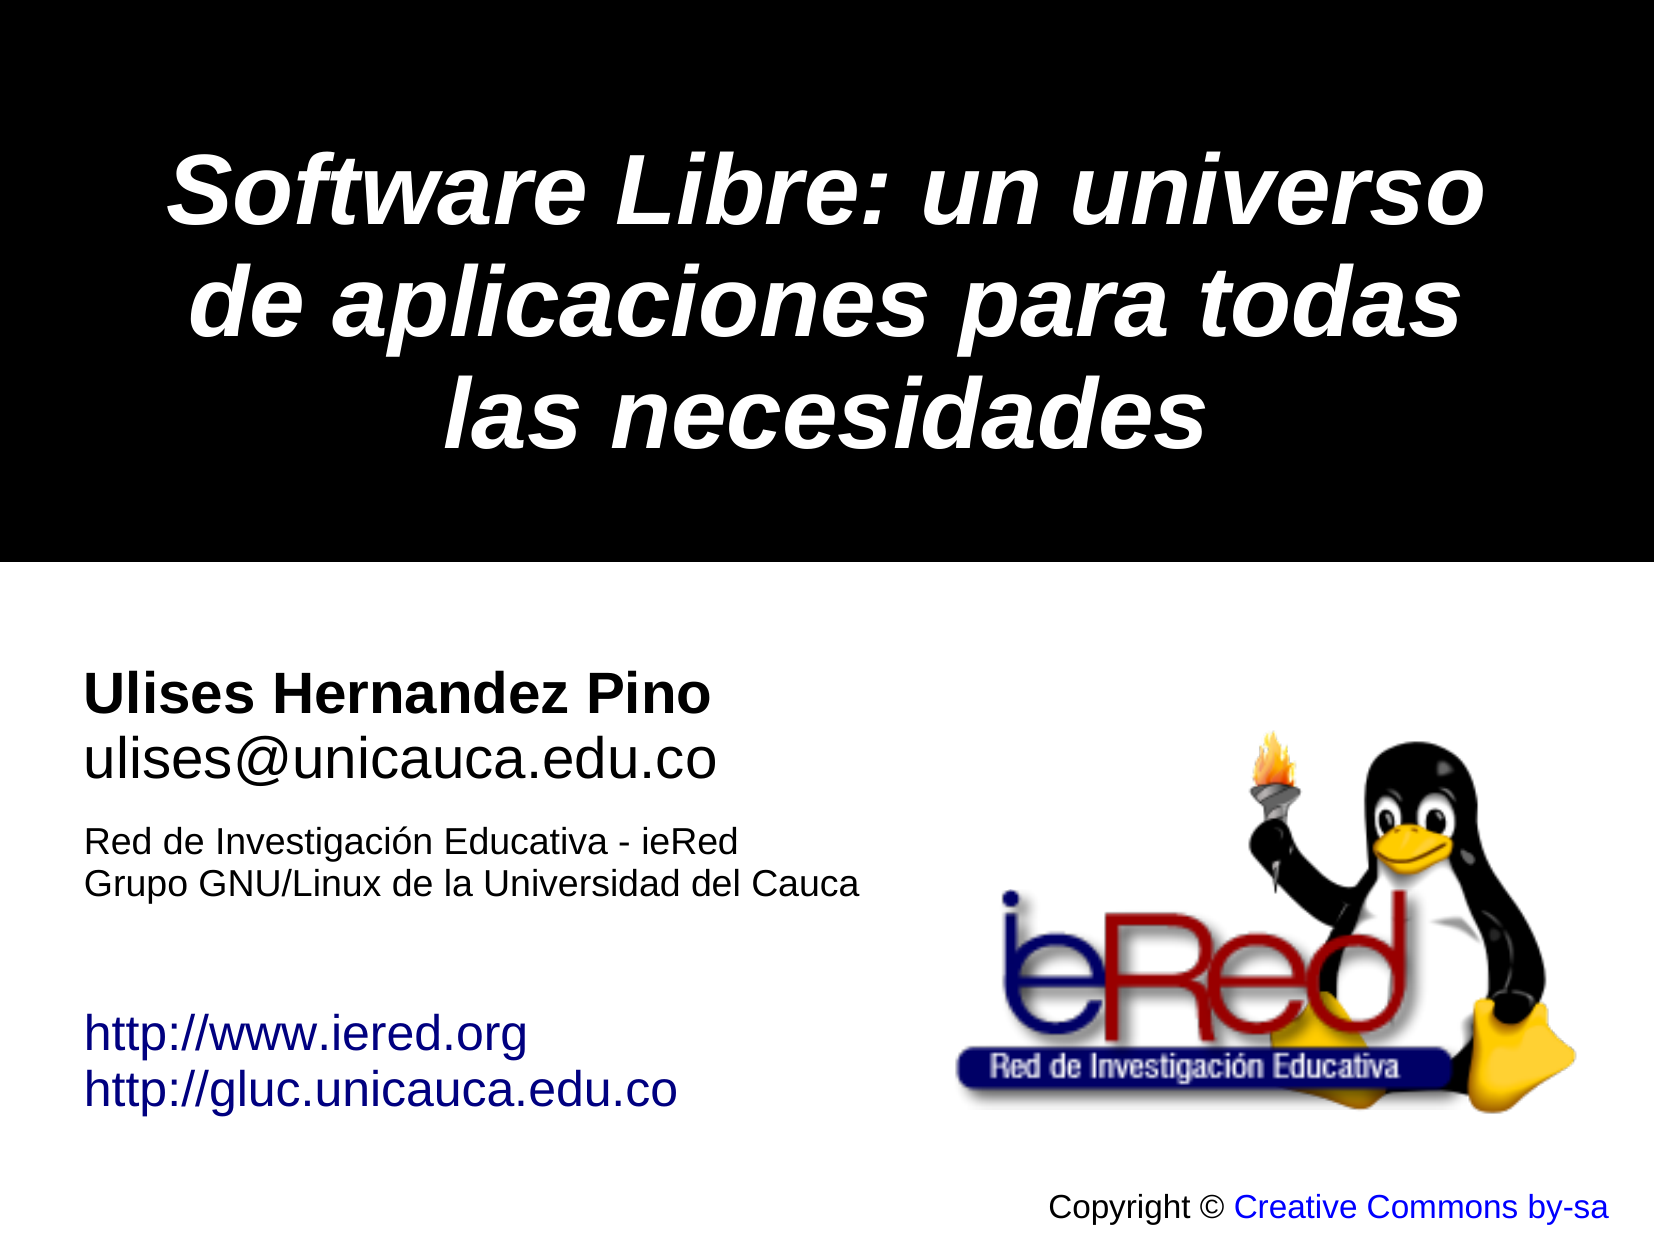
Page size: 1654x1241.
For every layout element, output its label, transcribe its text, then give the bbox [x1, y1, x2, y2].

text_box Ulises Hernandez Pino ulises@unicauca.edu.co Red de Investigación Educativa - ieRed Grupo GNU/Linux de la Universidad del Cauca http://www.iered.org http://gluc.unicauca.edu.co [69, 653, 886, 1125]
text_box Software Libre: un universo de aplicaciones para todas las necesidades [151, 127, 1503, 478]
picture [954, 723, 1585, 1118]
text_box [0, 0, 1654, 562]
text_box Copyright © Creative Commons by-sa [1033, 1180, 1625, 1233]
